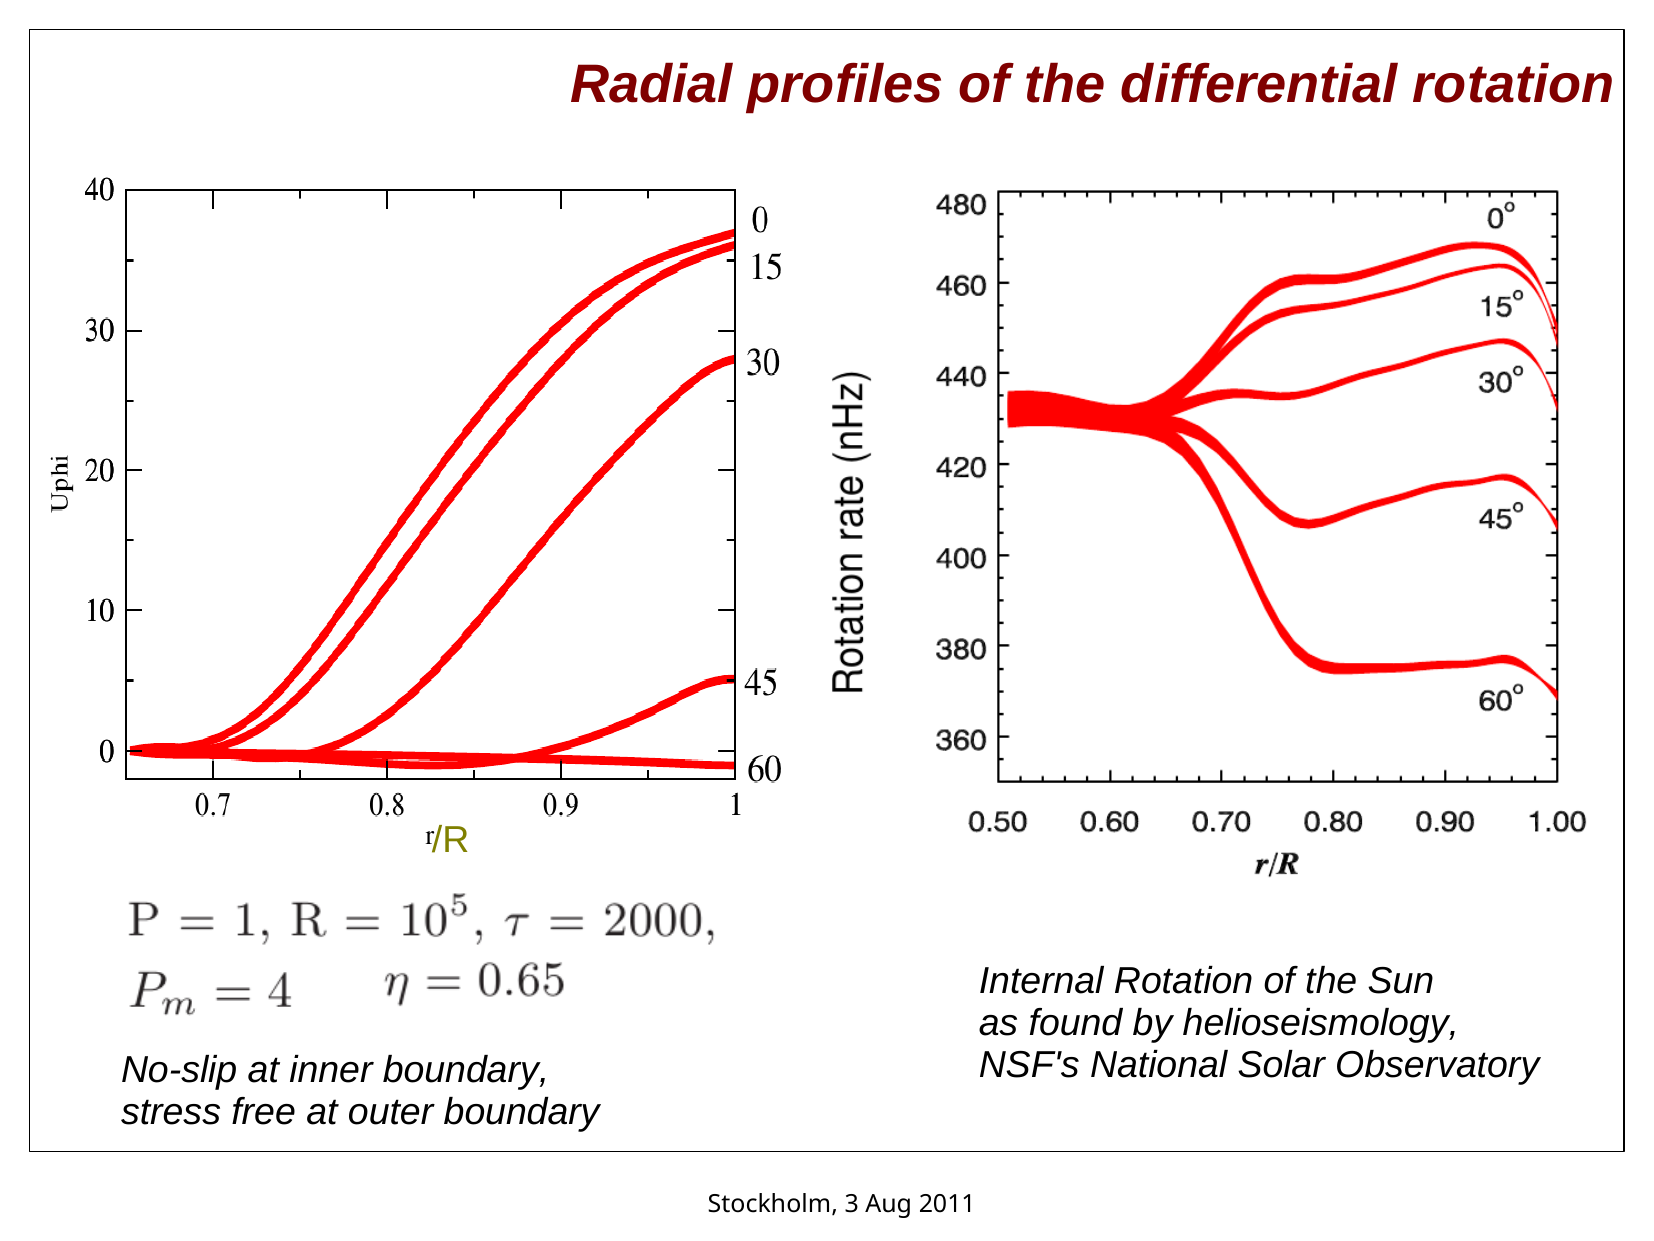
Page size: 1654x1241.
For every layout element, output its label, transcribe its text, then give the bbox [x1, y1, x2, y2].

picture [31, 171, 786, 851]
text_box Stockholm, 3 Aug 2011 [692, 1172, 961, 1226]
picture [118, 962, 303, 1022]
text_box No-slip at inner boundary, stress free at outer boundary [106, 1041, 615, 1141]
text_box /R [417, 811, 485, 869]
text_box Radial profiles of the differential rotation [555, 42, 1087, 119]
picture [117, 886, 721, 1014]
text_box Internal Rotation of the Sun as found by helioseismology, NSF's National Solar Observatory [964, 952, 1565, 1093]
picture [821, 181, 1595, 886]
